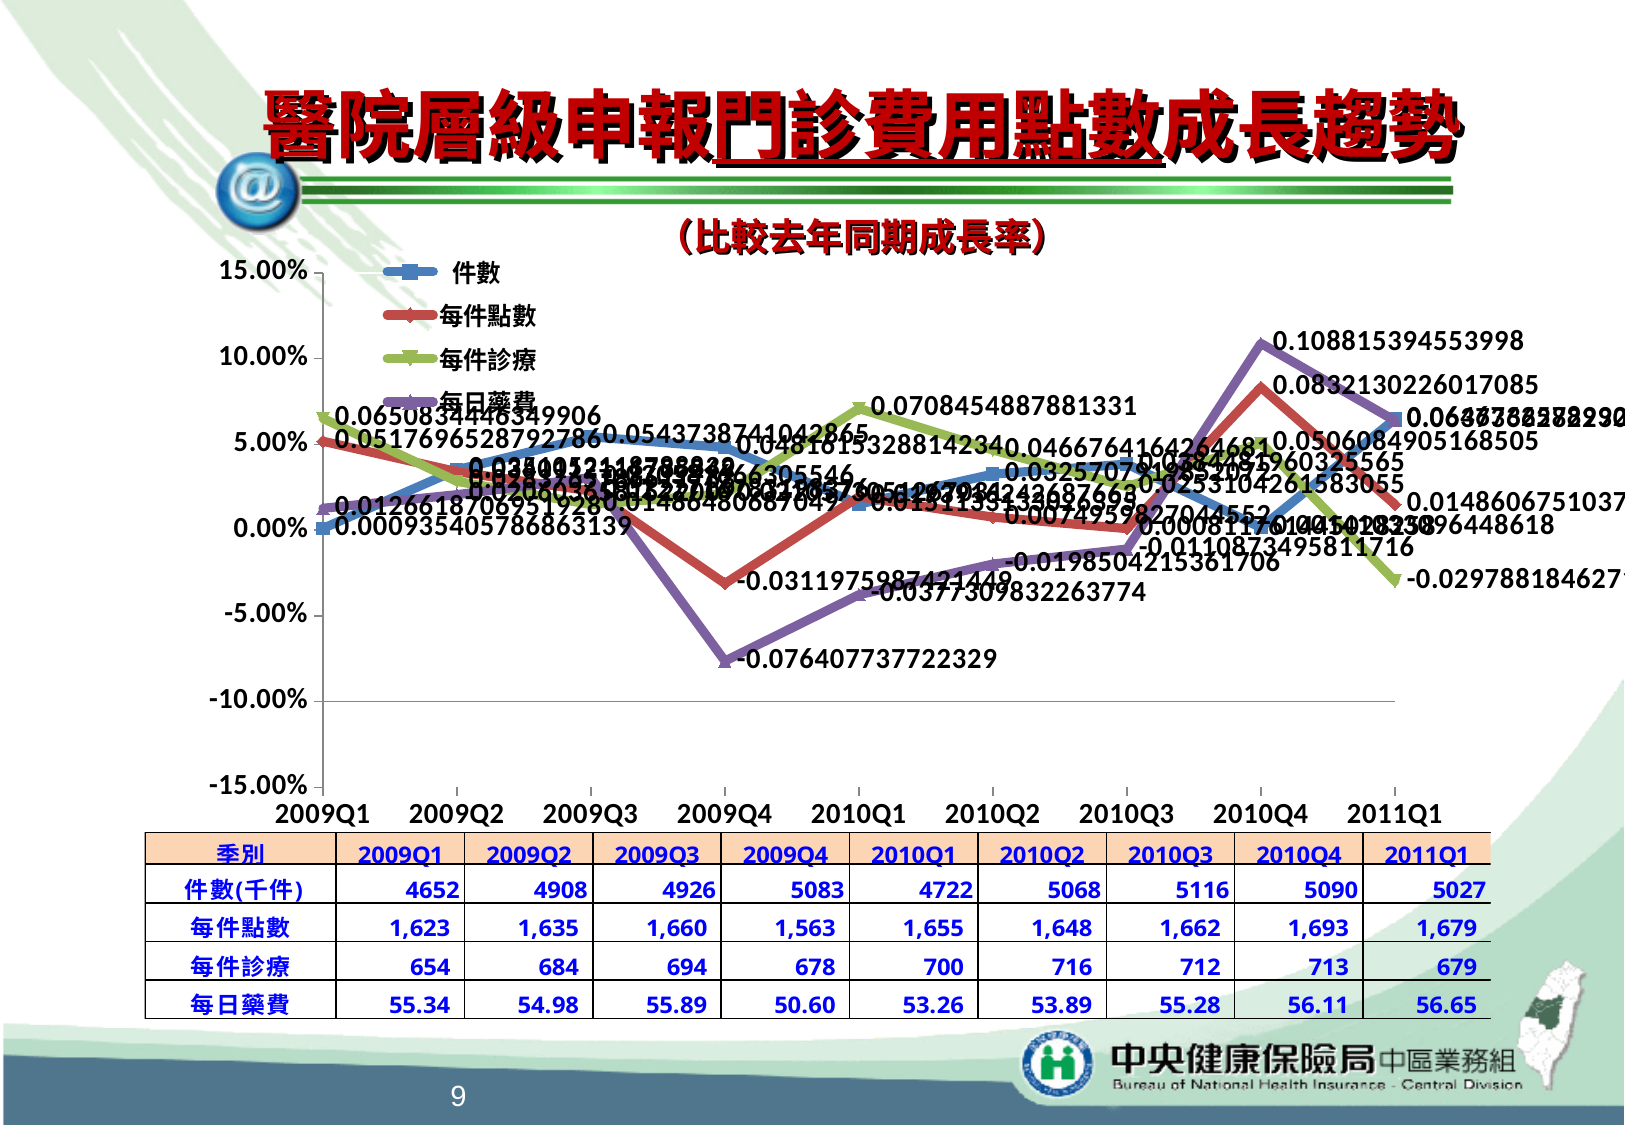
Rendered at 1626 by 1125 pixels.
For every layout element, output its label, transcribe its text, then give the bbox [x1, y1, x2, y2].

title 醫院層級申報門診費用點數成長趨勢 （比較去年同期成長率） [162, 70, 1562, 258]
picture [144, 832, 1493, 1020]
text_box [435, 1065, 815, 1125]
chart [179, 246, 1625, 844]
